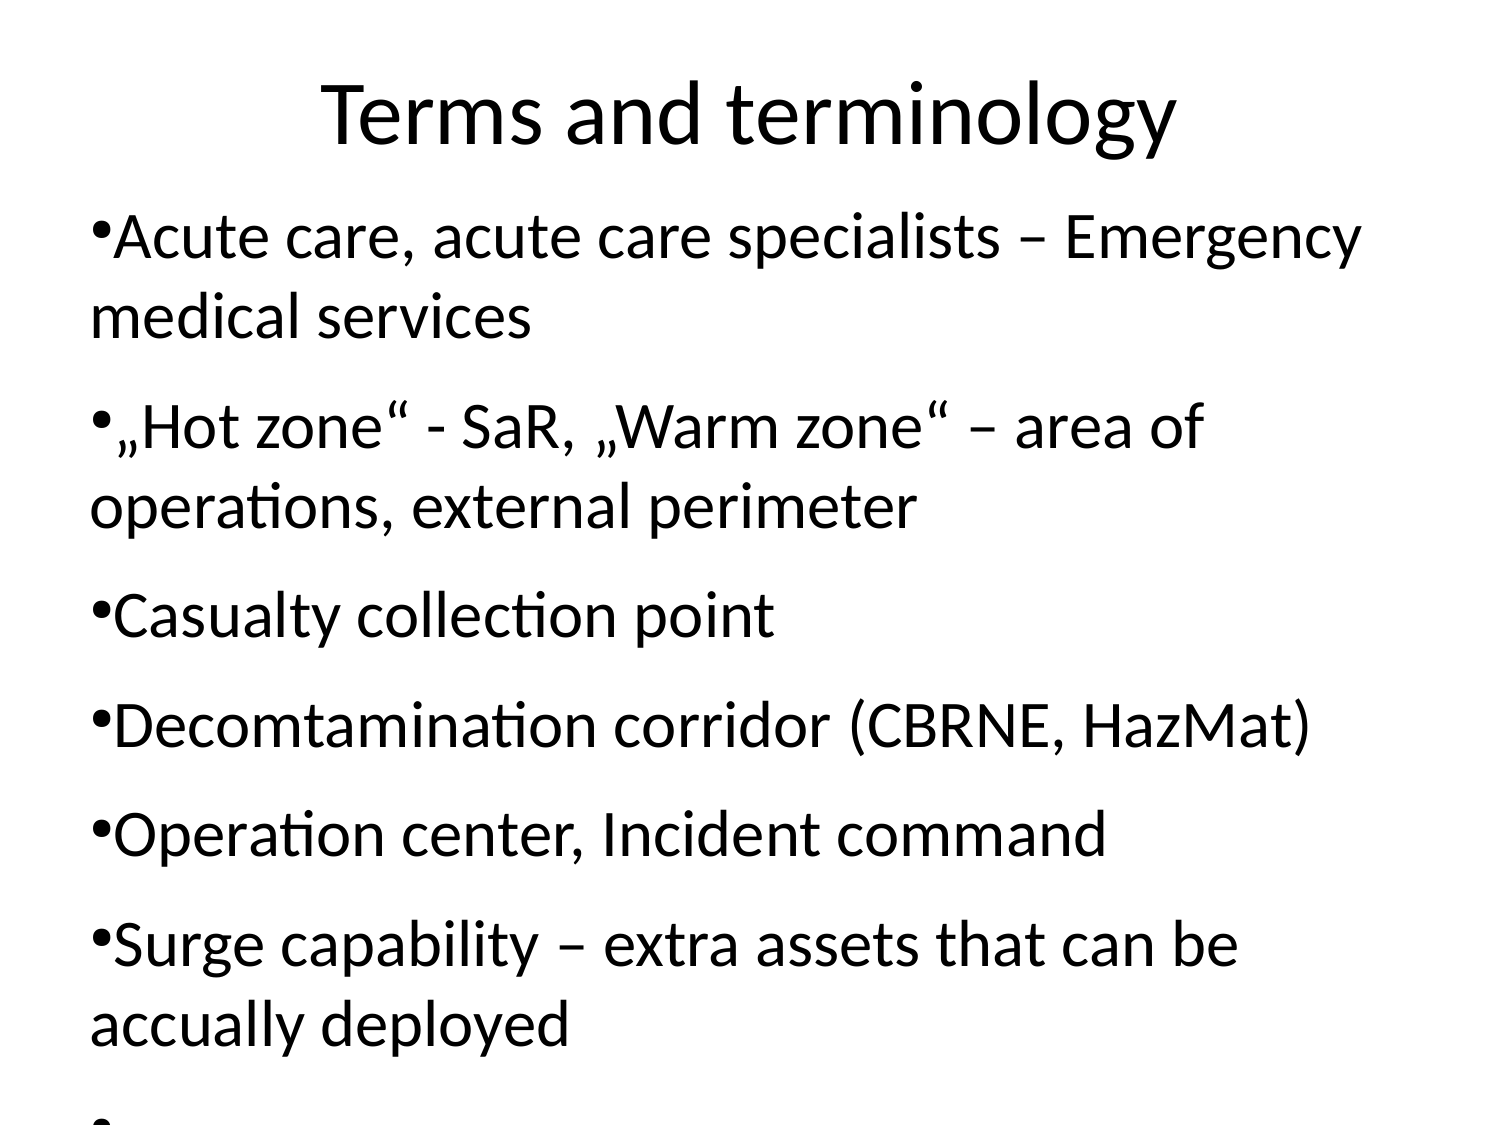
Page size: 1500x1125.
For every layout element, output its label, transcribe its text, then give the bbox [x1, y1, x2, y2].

title Terms and terminology [75, 45, 1425, 184]
list Acute care, acute care specialists – Emergency medical services „Hot zone“ - SaR, „Warm zone“ – area of operations, external perimeter Casualty collection point Decomtamination corridor (CBRNE, HazMat) Operation center, Incident command Surge capability – extra assets that can be accually deployed [75, 184, 1425, 1095]
